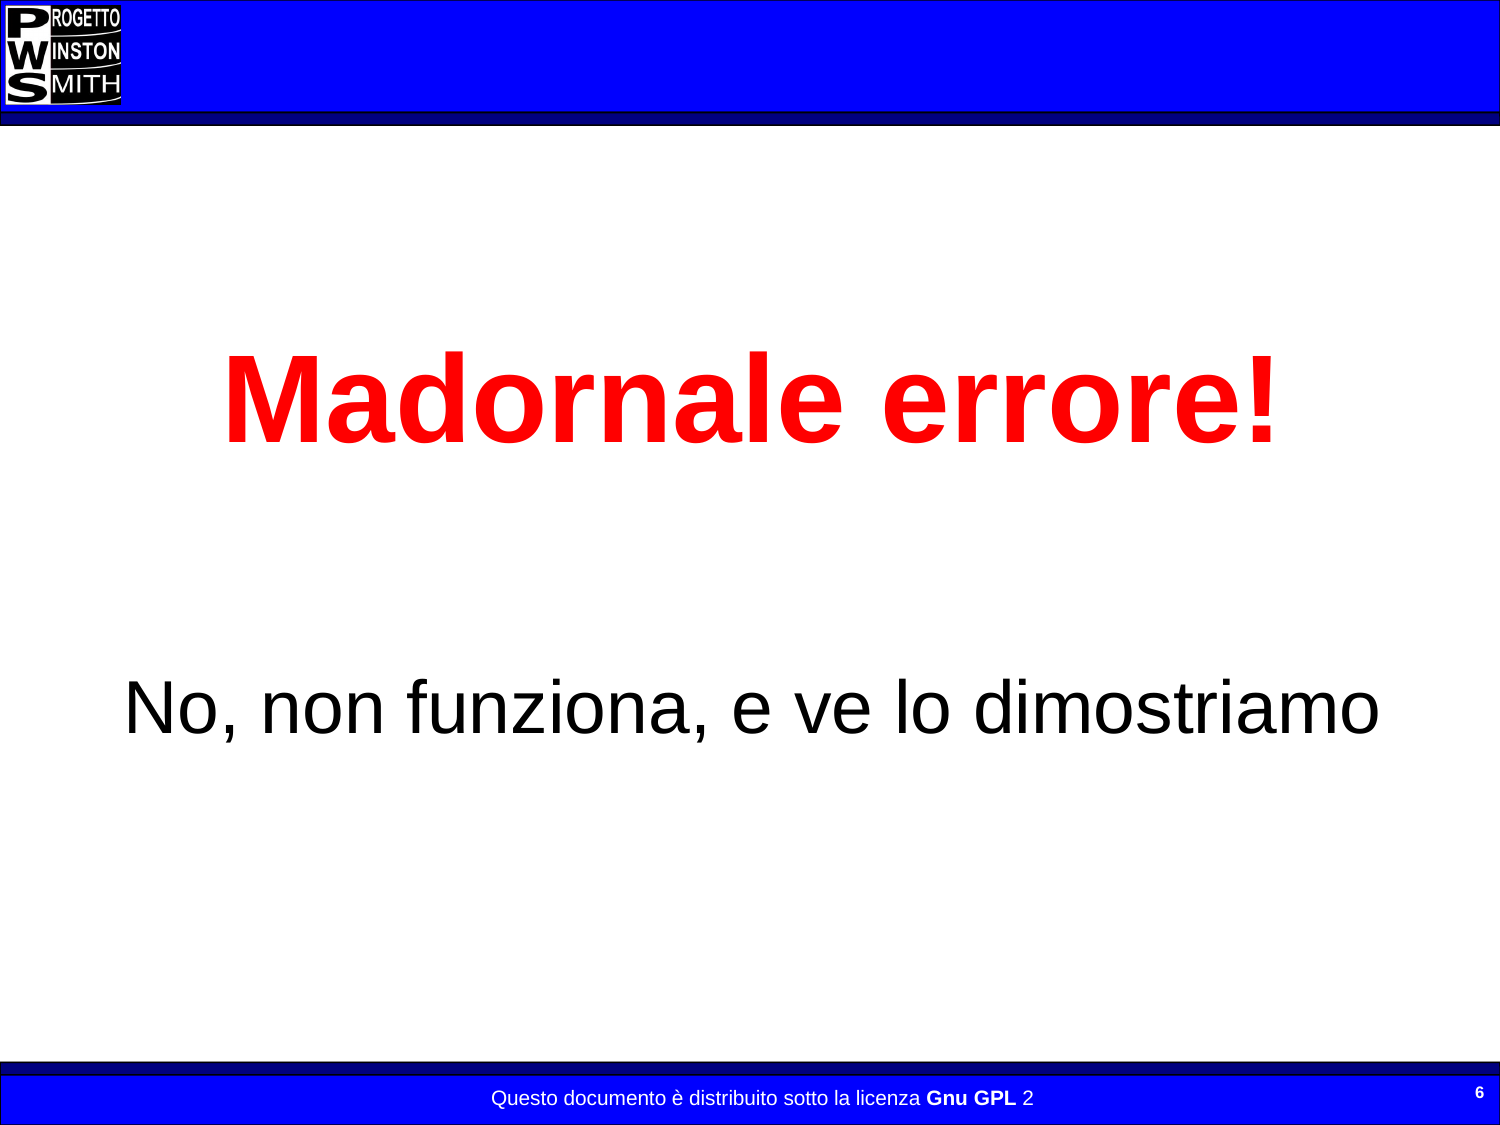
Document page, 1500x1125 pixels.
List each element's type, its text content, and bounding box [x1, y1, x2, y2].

text_box Madornale errore! No, non funziona, e ve lo dimostriamo [29, 147, 1477, 1063]
picture [5, 5, 121, 105]
